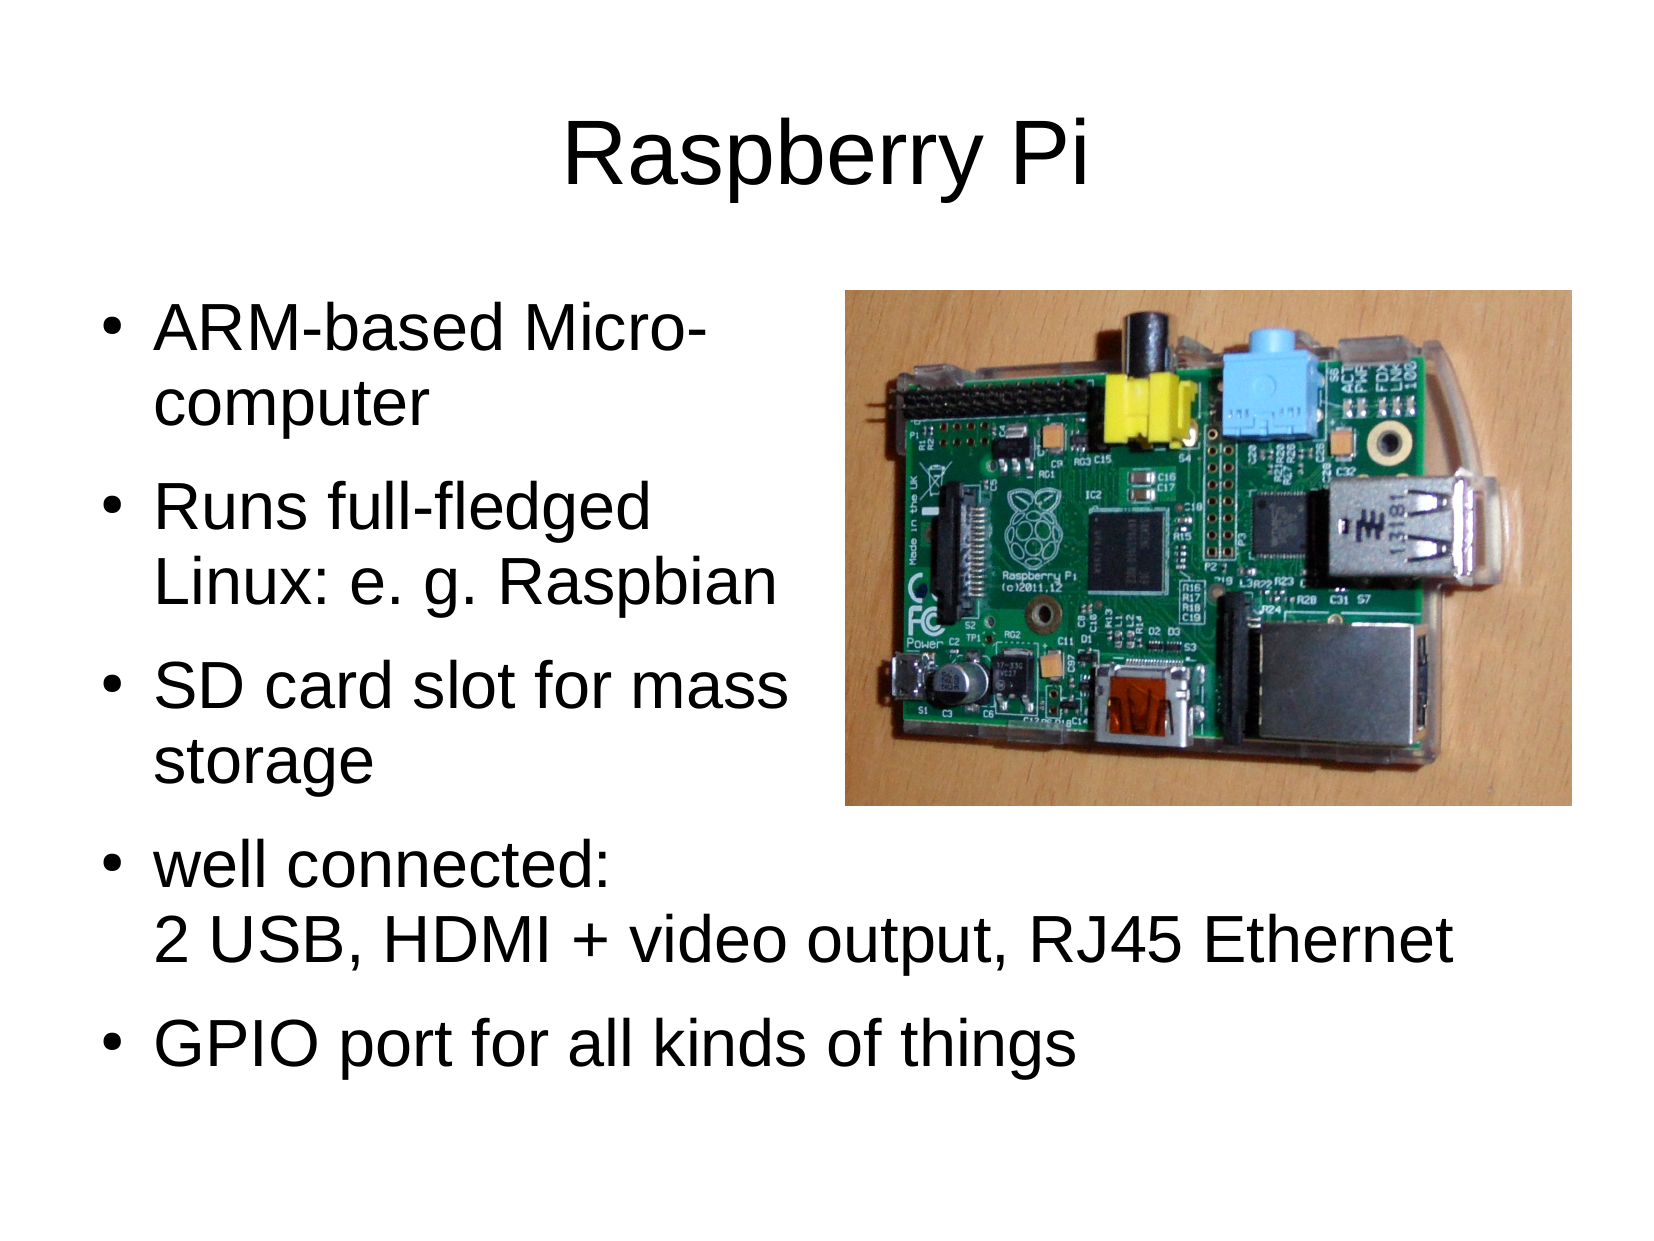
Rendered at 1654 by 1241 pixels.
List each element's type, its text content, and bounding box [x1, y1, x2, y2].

picture [845, 290, 1572, 806]
title Raspberry Pi [82, 49, 1571, 257]
list ARM-based Micro- computer Runs full-fledged Linux: e. g. Raspbian SD card slot for mass storage well connected: 2 USB, HDMI + video output, RJ45 Ethernet GPIO port for all kinds of things [82, 290, 1572, 1190]
